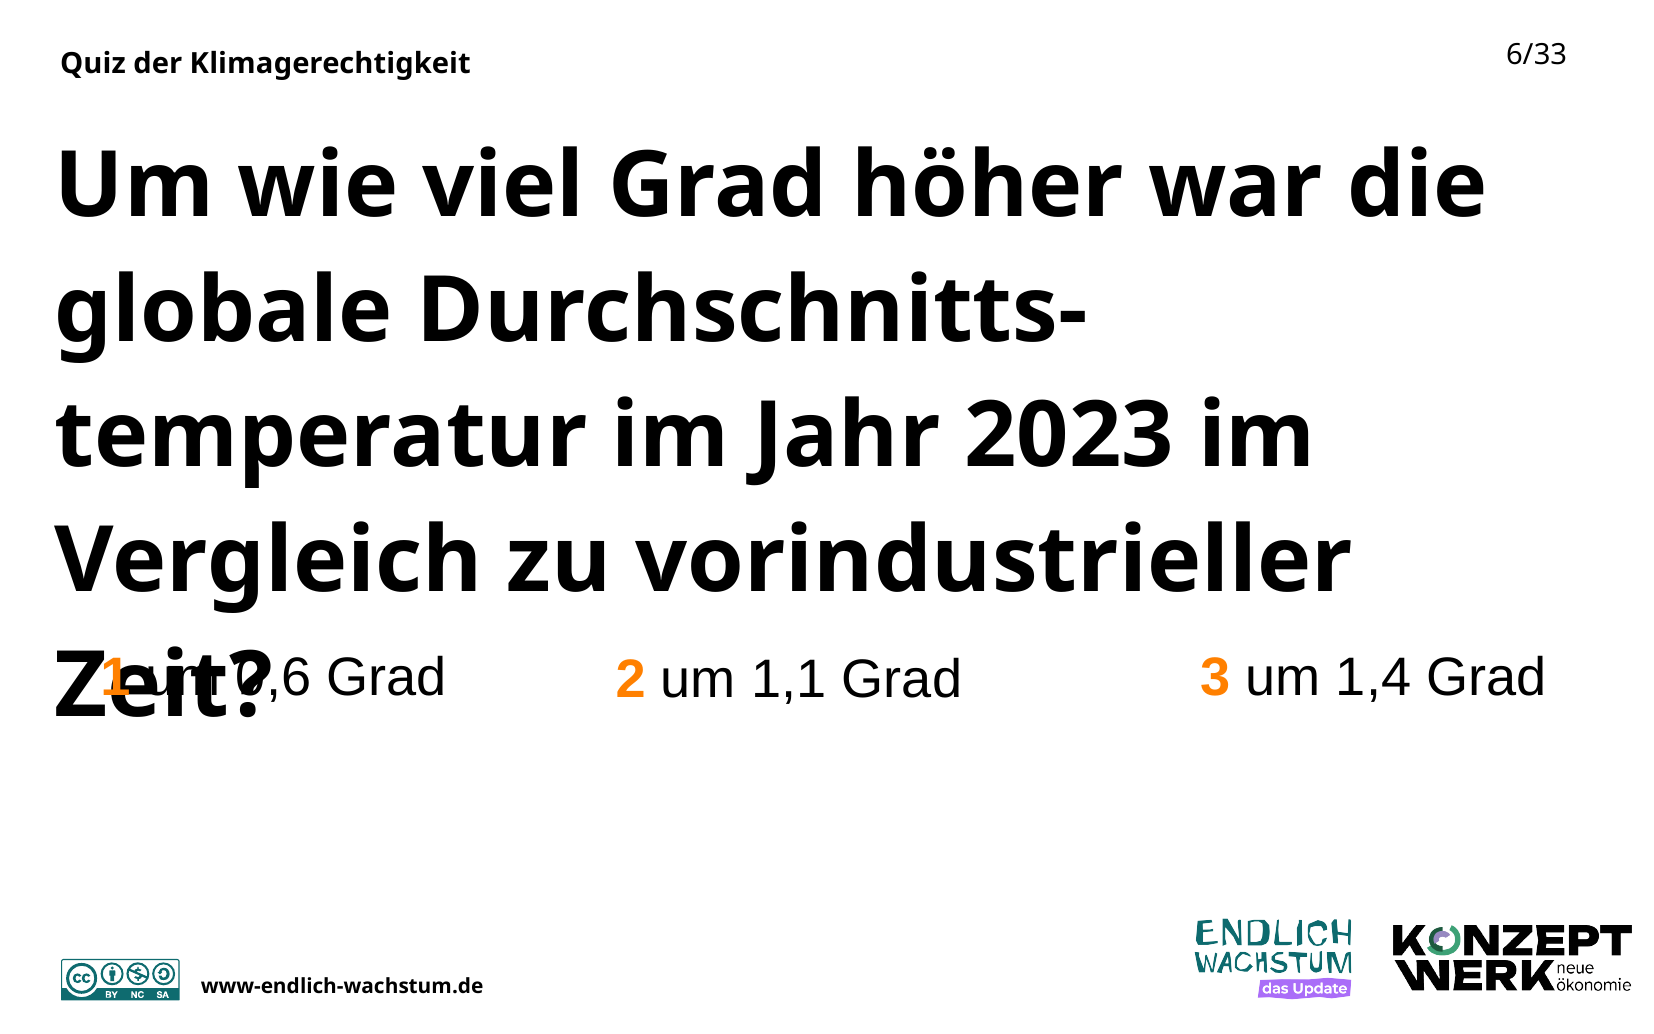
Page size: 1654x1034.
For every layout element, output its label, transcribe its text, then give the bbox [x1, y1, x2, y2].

title Um wie viel Grad höher war die globale Durchschnitts-temperatur im Jahr 2023 im Vergleich zu vorindustrieller Zeit? [54, 118, 1543, 604]
picture [1387, 917, 1636, 997]
text_box 1 um 0,6 Grad [14, 639, 476, 776]
text_box 3 um 1,4 Grad [1114, 639, 1576, 776]
text_box 2 um 1,1 Grad [530, 641, 1027, 849]
picture [1176, 900, 1374, 1011]
